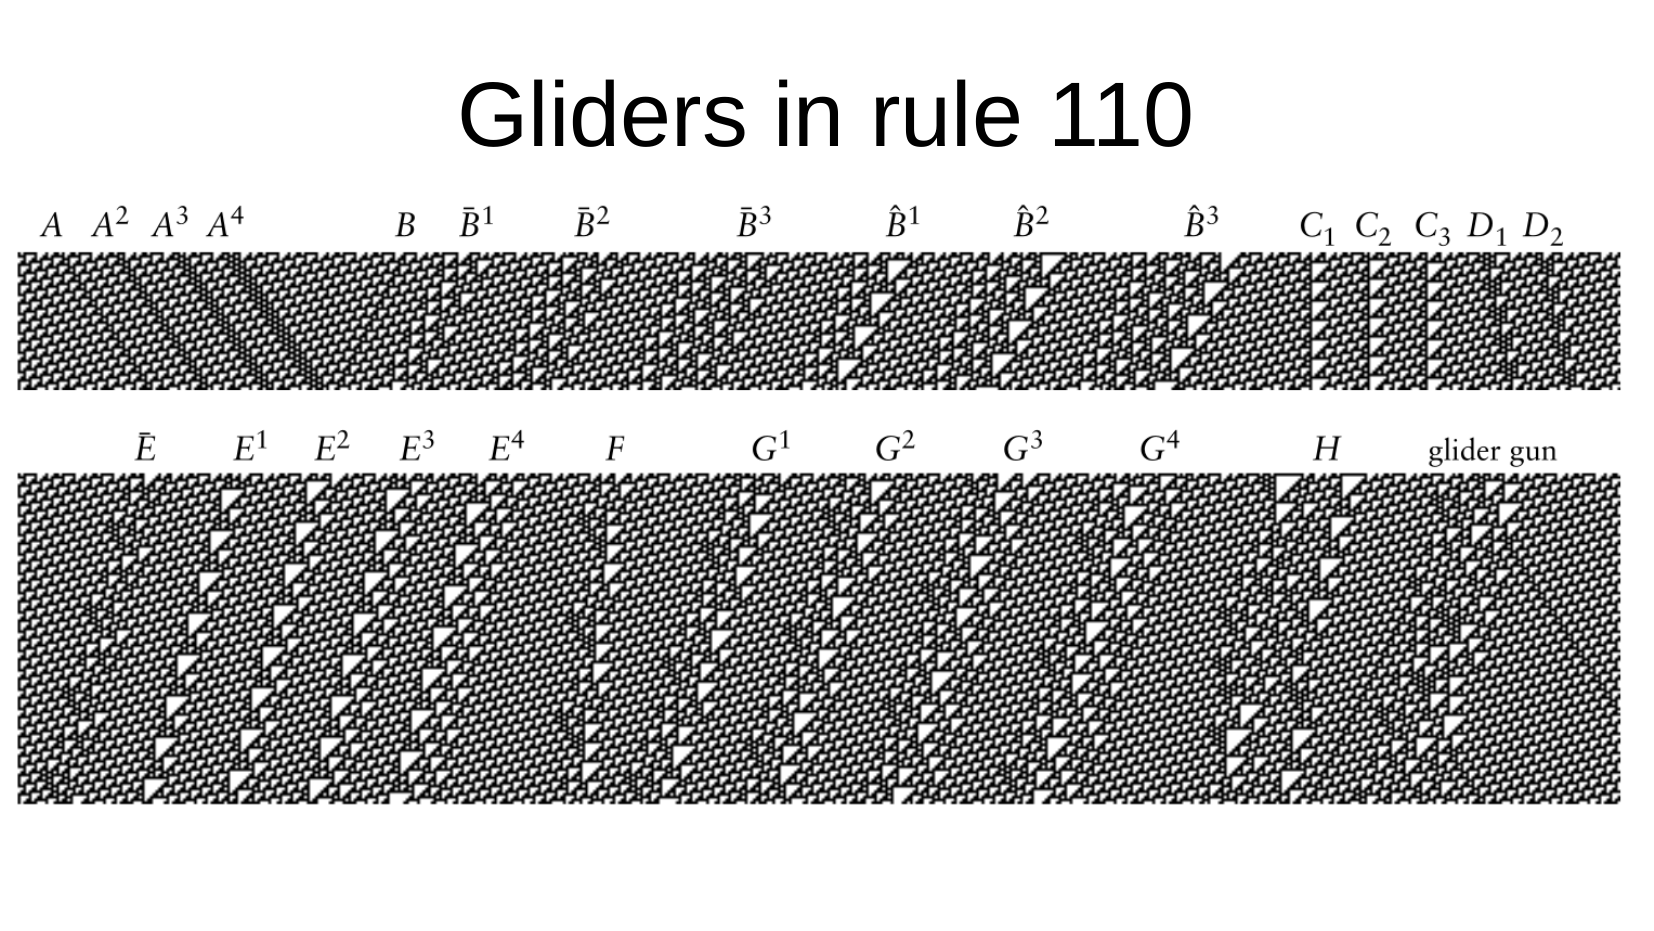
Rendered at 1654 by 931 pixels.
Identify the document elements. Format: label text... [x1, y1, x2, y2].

picture [0, 183, 1654, 826]
title Gliders in rule 110 [82, 37, 1571, 183]
